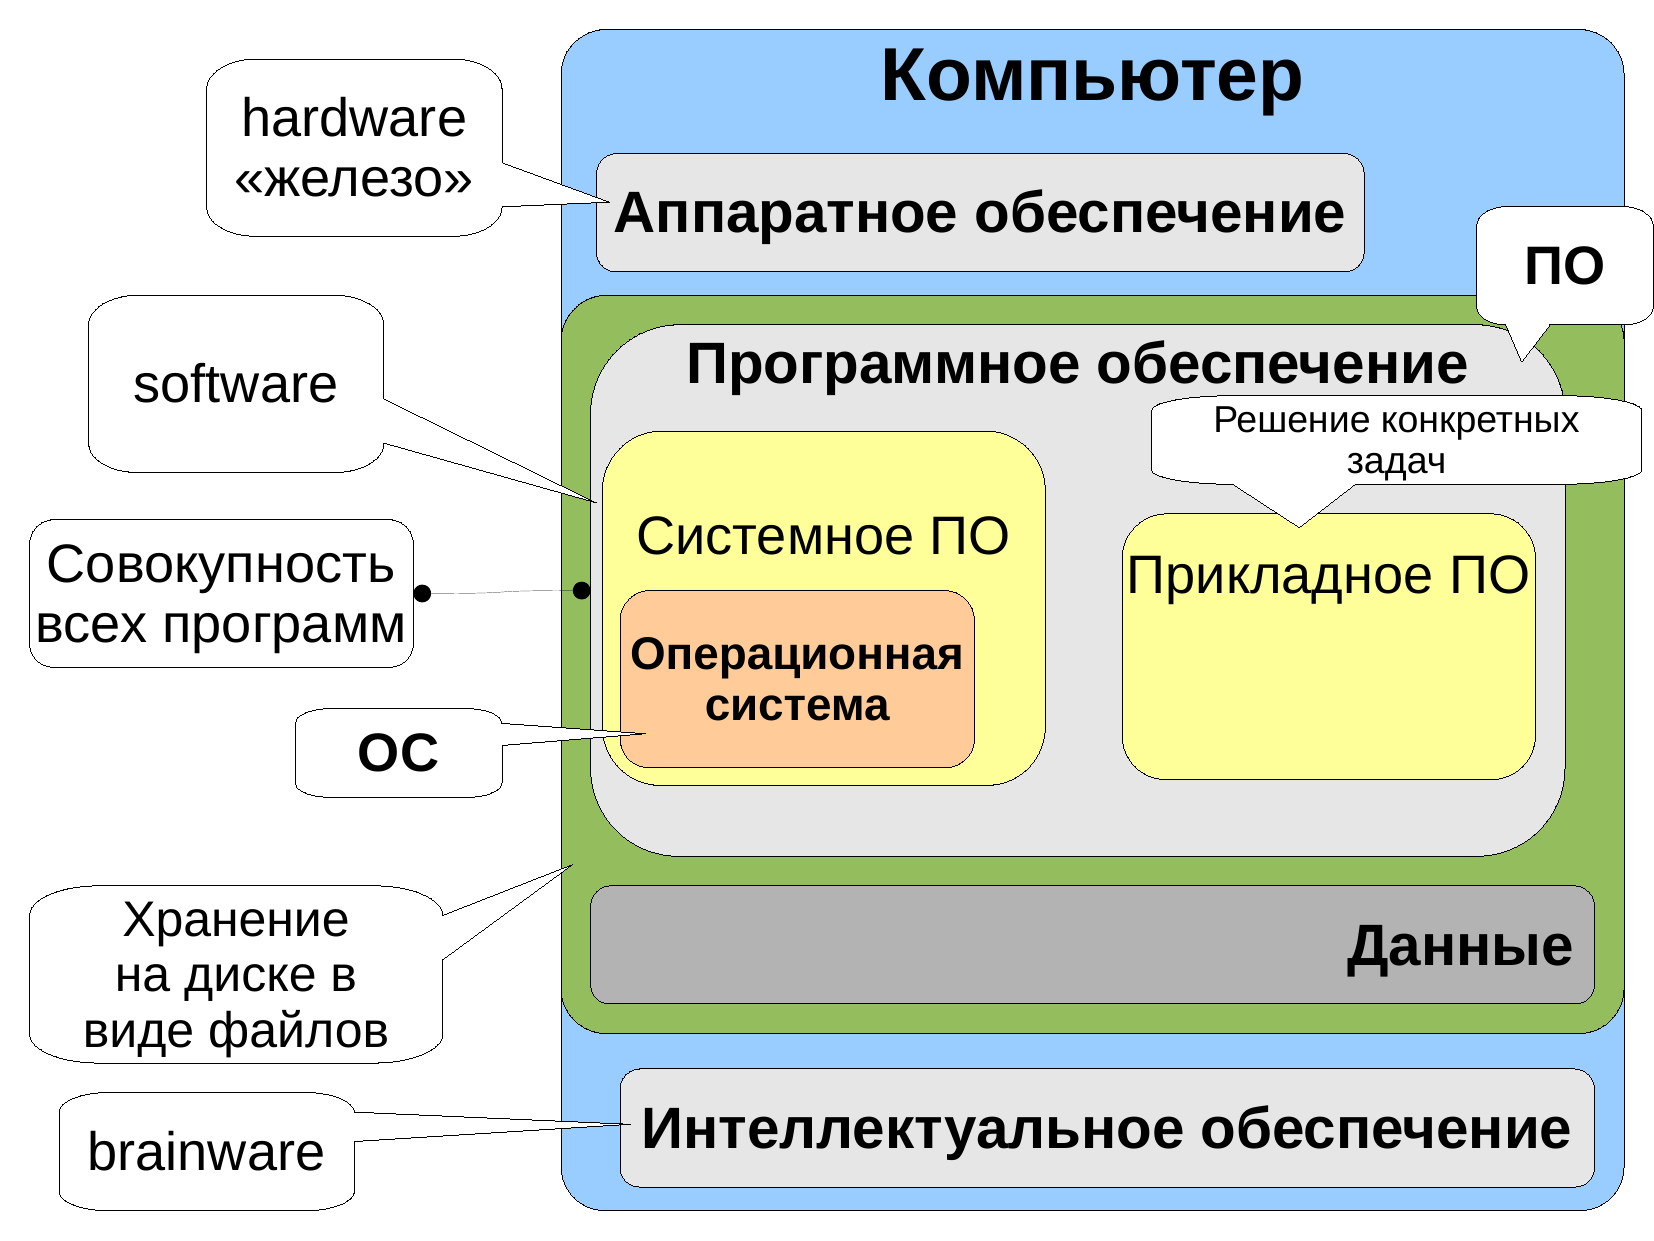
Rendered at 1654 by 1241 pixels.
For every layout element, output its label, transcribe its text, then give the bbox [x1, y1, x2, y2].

text_box [561, 479, 1625, 1034]
text_box hardware «железо» [206, 59, 610, 237]
text_box Компьютер [561, 991, 1625, 1211]
text_box ПО [1476, 206, 1654, 362]
text_box Совокупность всех программ [29, 519, 414, 668]
text_box Компьютер [561, 29, 1625, 331]
text_box [561, 295, 1507, 499]
text_box Операционная система [620, 590, 975, 768]
text_box [561, 494, 590, 590]
text_box Системное ПО [602, 431, 1046, 786]
text_box ОС [295, 708, 646, 798]
text_box Программное обеспечение [590, 324, 1566, 857]
text_box Хранение на диске в виде файлов [29, 864, 573, 1064]
text_box Решение конкретных задач [1151, 395, 1642, 528]
text_box Аппаратное обеспечение [596, 153, 1365, 272]
text_box software [88, 295, 597, 503]
text_box [1535, 325, 1625, 401]
text_box brainware [59, 1092, 631, 1211]
text_box Интеллектуальное обеспечение [620, 1068, 1595, 1188]
text_box Прикладное ПО [1122, 513, 1536, 780]
text_box [561, 591, 590, 729]
text_box Данные [590, 885, 1595, 1004]
